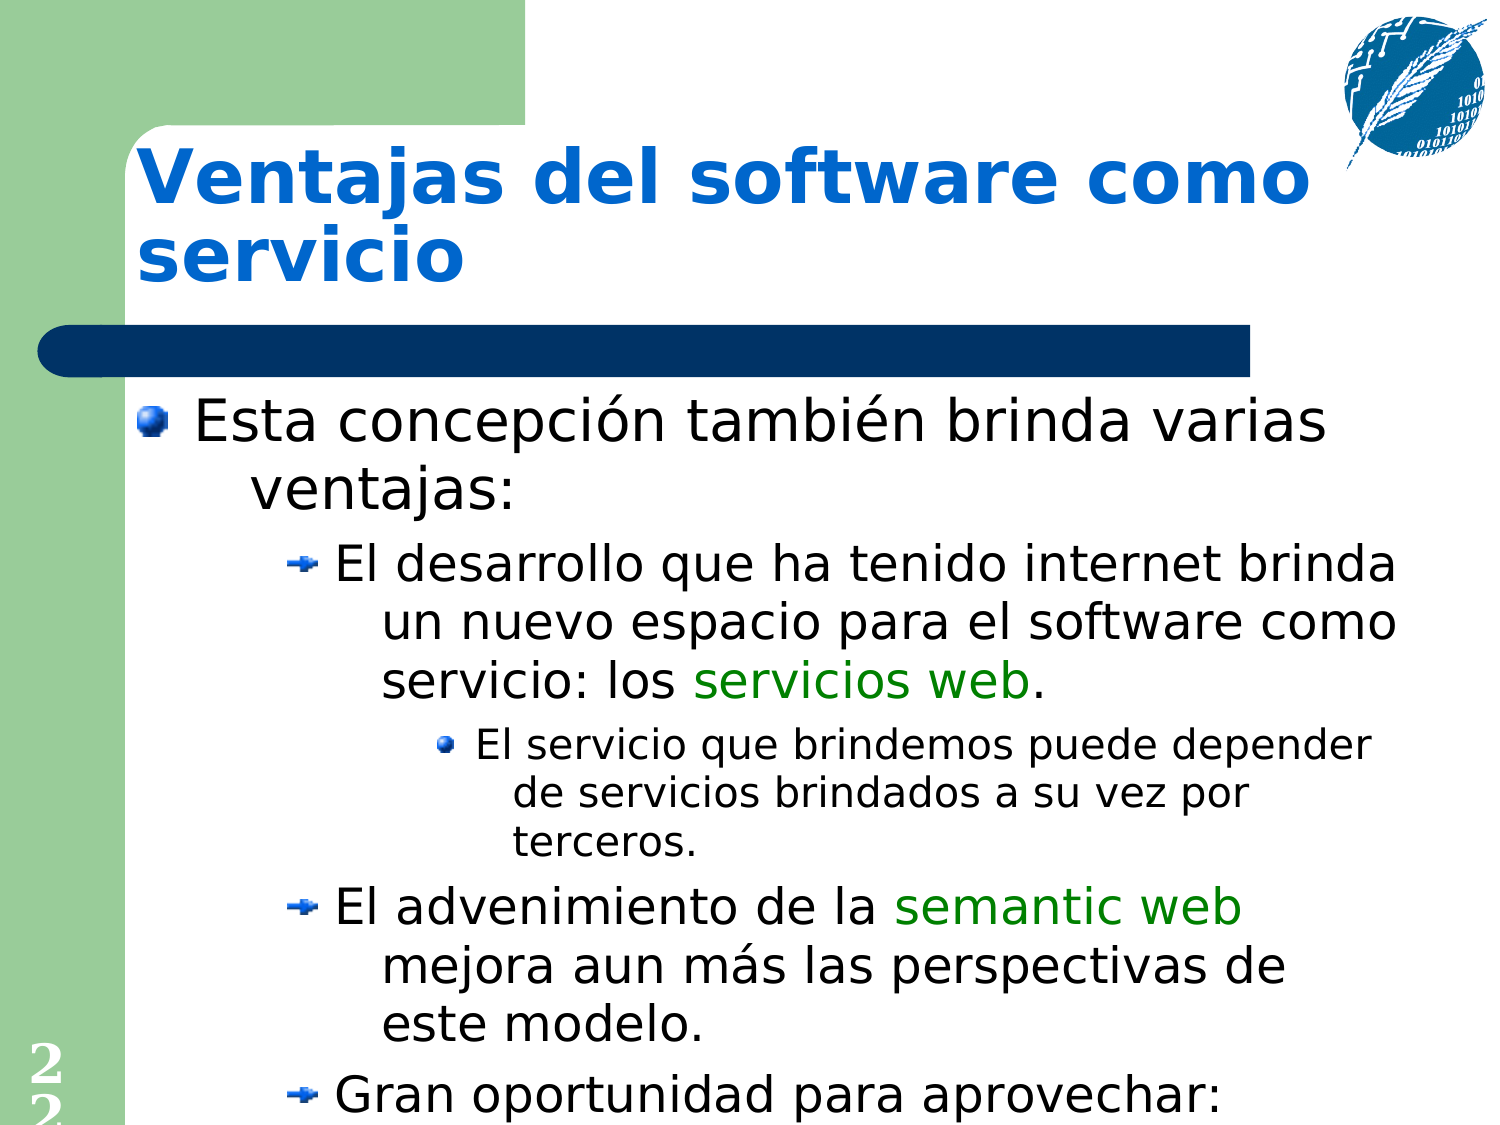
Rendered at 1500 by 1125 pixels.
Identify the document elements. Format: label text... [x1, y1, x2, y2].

picture [287, 1087, 318, 1103]
picture [1416, 140, 1425, 149]
title Ventajas del software como servicio [136, 135, 1414, 302]
picture [1433, 139, 1440, 147]
list Esta concepción también brinda varias ventajas: El desarrollo que ha tenido internet brinda un nuevo espacio para el software como servicio: los servicios web. El servicio que brindemos puede depender de servicios brindados a su vez por terceros. El advenimiento de la semantic web mejora aun más las perspectivas de este modelo. Gran oportunidad para aprovechar: Reconversión de los sistemas existentes. [137, 387, 1400, 1076]
picture [1427, 138, 1431, 148]
picture [1436, 127, 1450, 136]
picture [1341, 15, 1487, 172]
